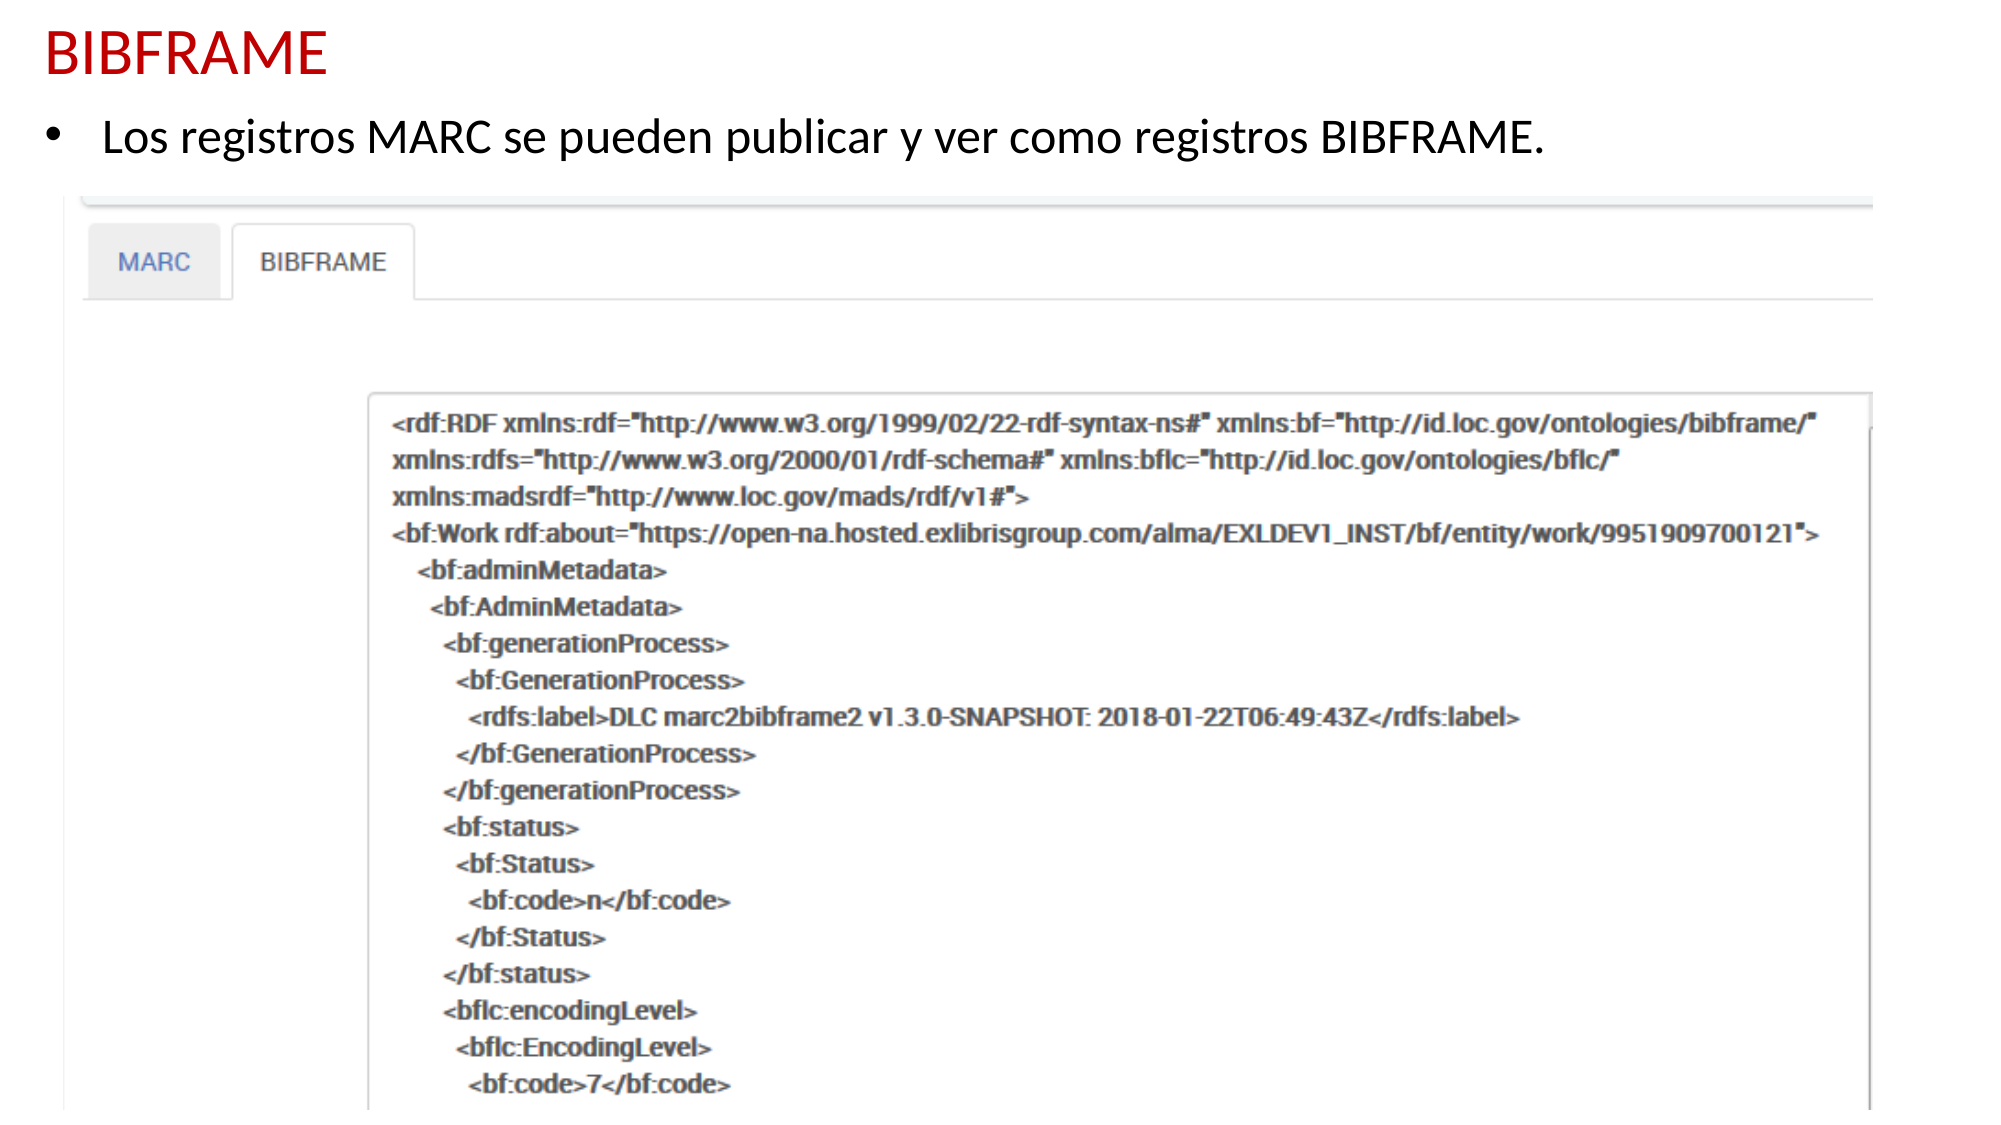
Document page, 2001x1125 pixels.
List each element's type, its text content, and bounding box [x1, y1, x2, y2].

text_box Los registros MARC se pueden publicar y ver como registros BIBFRAME. [29, 95, 1951, 172]
text_box BIBFRAME [29, 0, 446, 95]
picture [63, 196, 1873, 1110]
